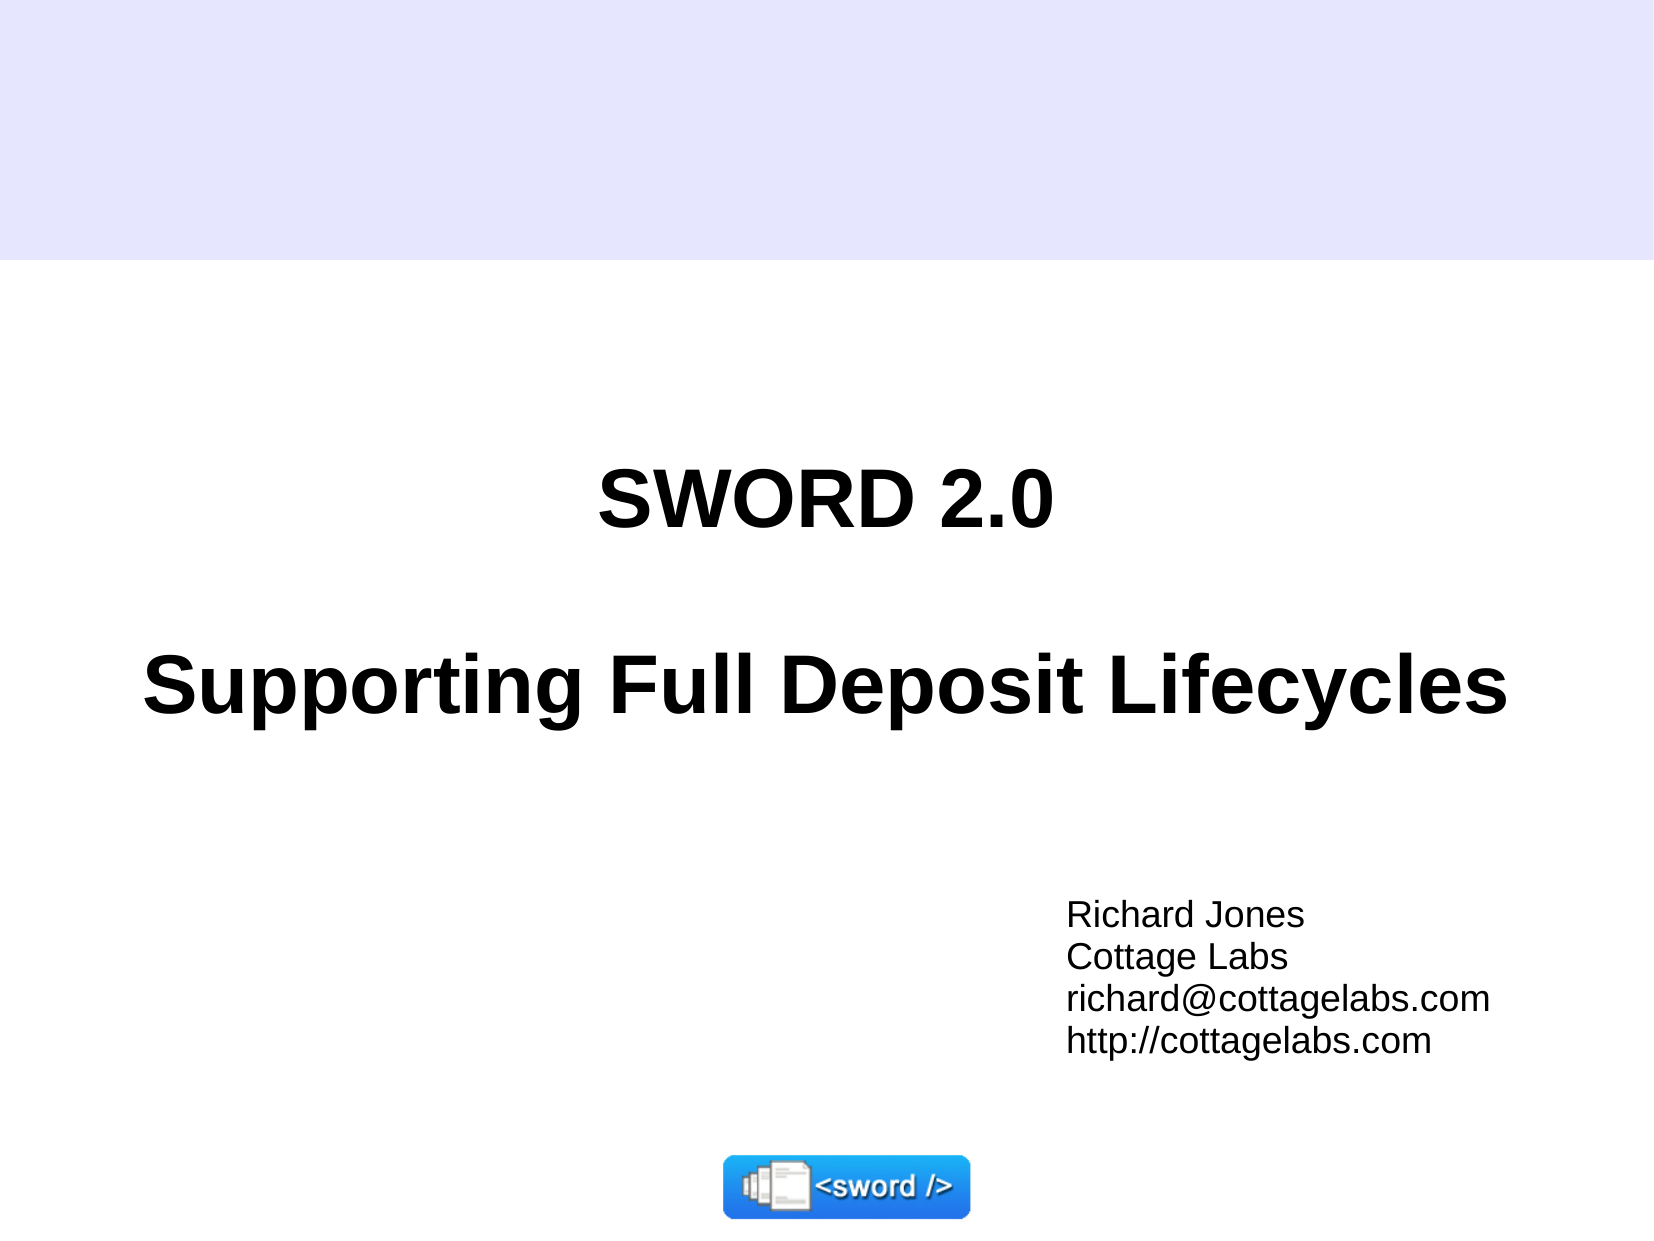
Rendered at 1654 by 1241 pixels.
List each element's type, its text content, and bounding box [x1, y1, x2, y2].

picture [722, 1154, 973, 1223]
text_box SWORD 2.0 Supporting Full Deposit Lifecycles [127, 444, 1526, 739]
text_box Richard Jones Cottage Labs richard@cottagelabs.com http://cottagelabs.com [1051, 885, 1517, 1069]
